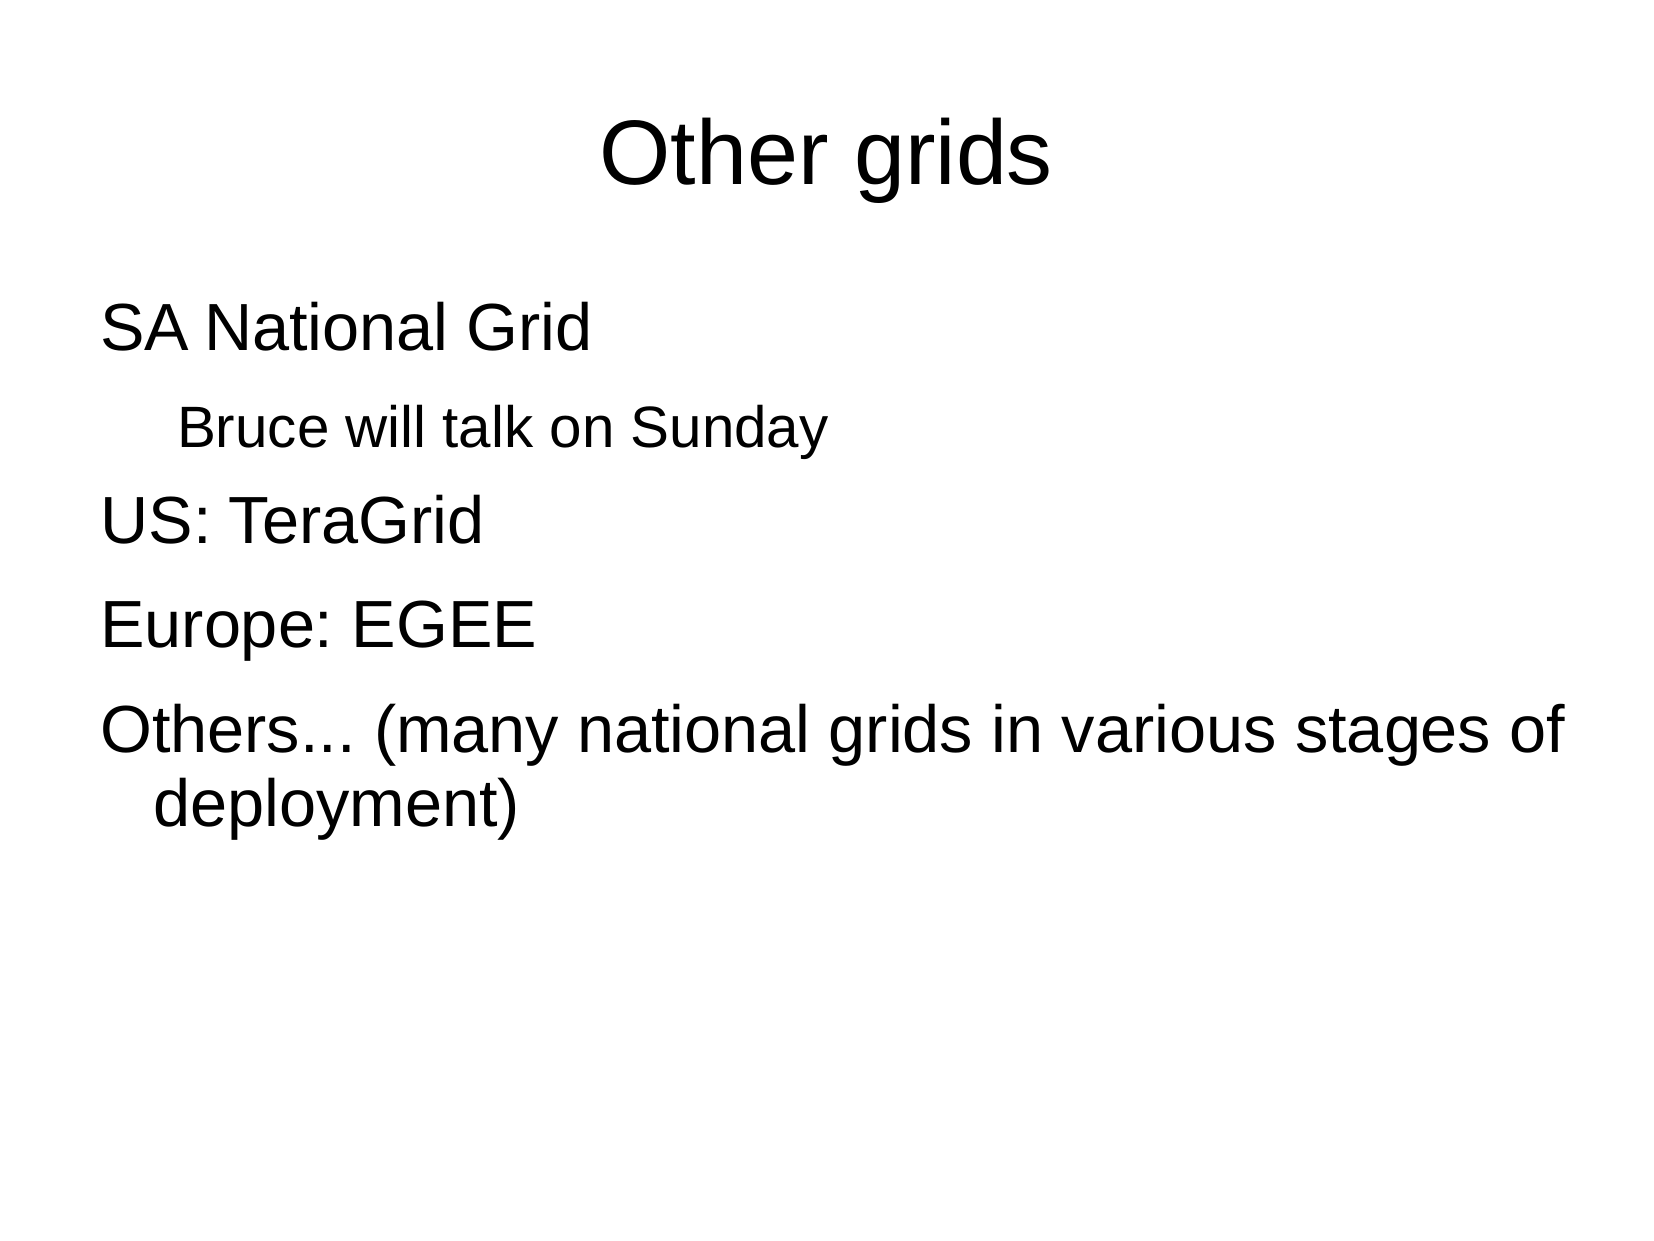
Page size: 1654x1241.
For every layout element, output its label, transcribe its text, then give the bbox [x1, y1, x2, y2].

title Other grids [82, 49, 1571, 257]
list SA National Grid Bruce will talk on Sunday US: TeraGrid Europe: EGEE Others... (many national grids in various stages of deployment) [82, 290, 1571, 1109]
